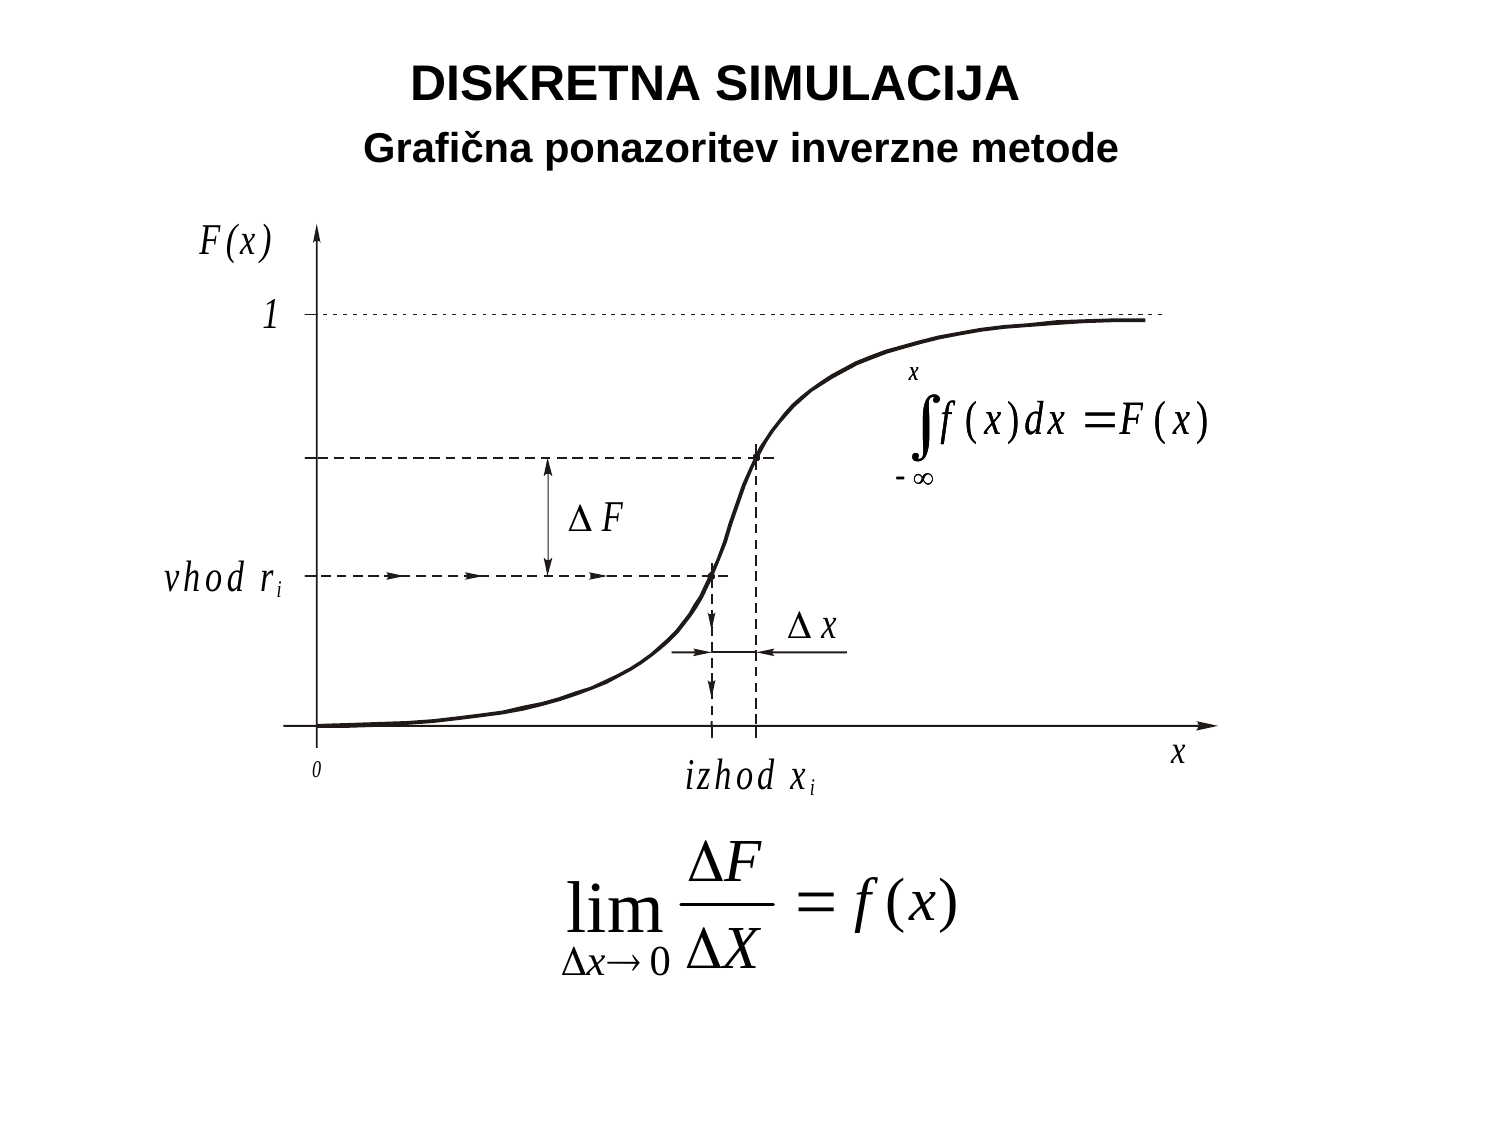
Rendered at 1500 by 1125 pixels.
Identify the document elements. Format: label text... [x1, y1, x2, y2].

text_box DISKRETNA SIMULACIJA [395, 42, 1353, 119]
text_box [159, 220, 1223, 801]
text_box Grafična ponazoritev inverzne metode [348, 113, 1140, 179]
chart [549, 822, 975, 994]
